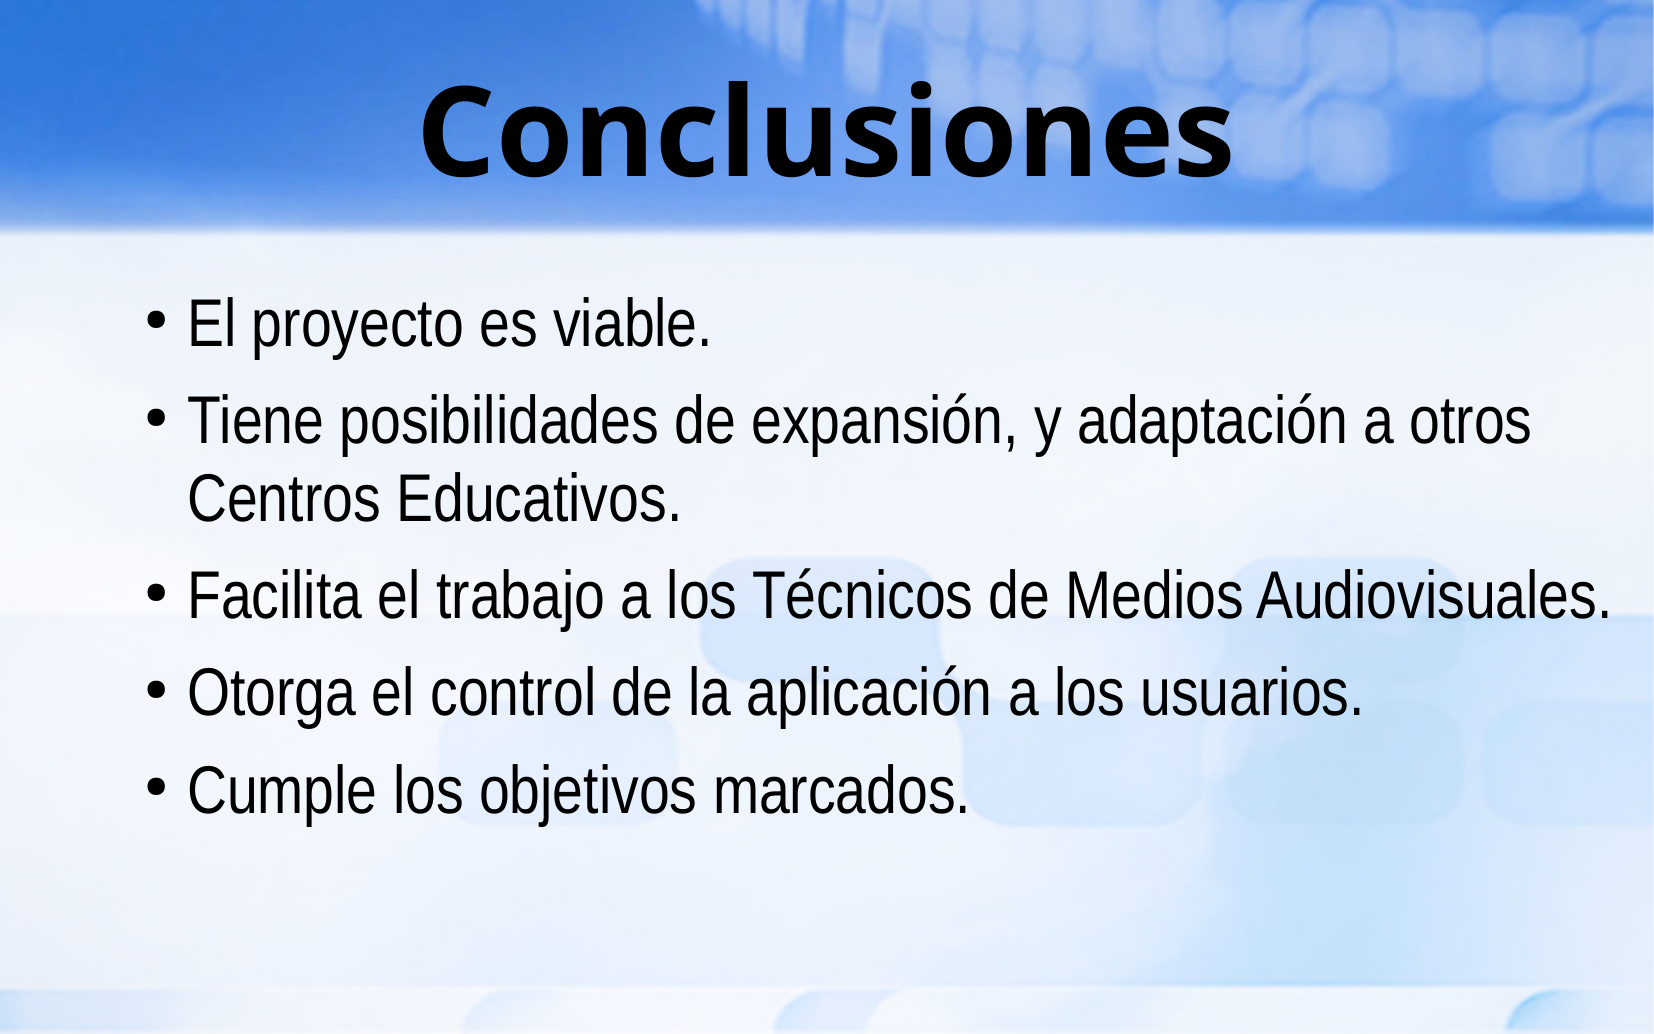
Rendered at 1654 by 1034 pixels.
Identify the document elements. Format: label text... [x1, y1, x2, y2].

list El proyecto es viable. Tiene posibilidades de expansión, y adaptación a otros Centros Educativos. Facilita el trabajo a los Técnicos de Medios Audiovisuales. Otorga el control de la aplicación a los usuarios. Cumple los objetivos marcados. [129, 283, 1619, 883]
picture [0, 0, 1654, 1034]
title Conclusiones [82, 41, 1571, 214]
